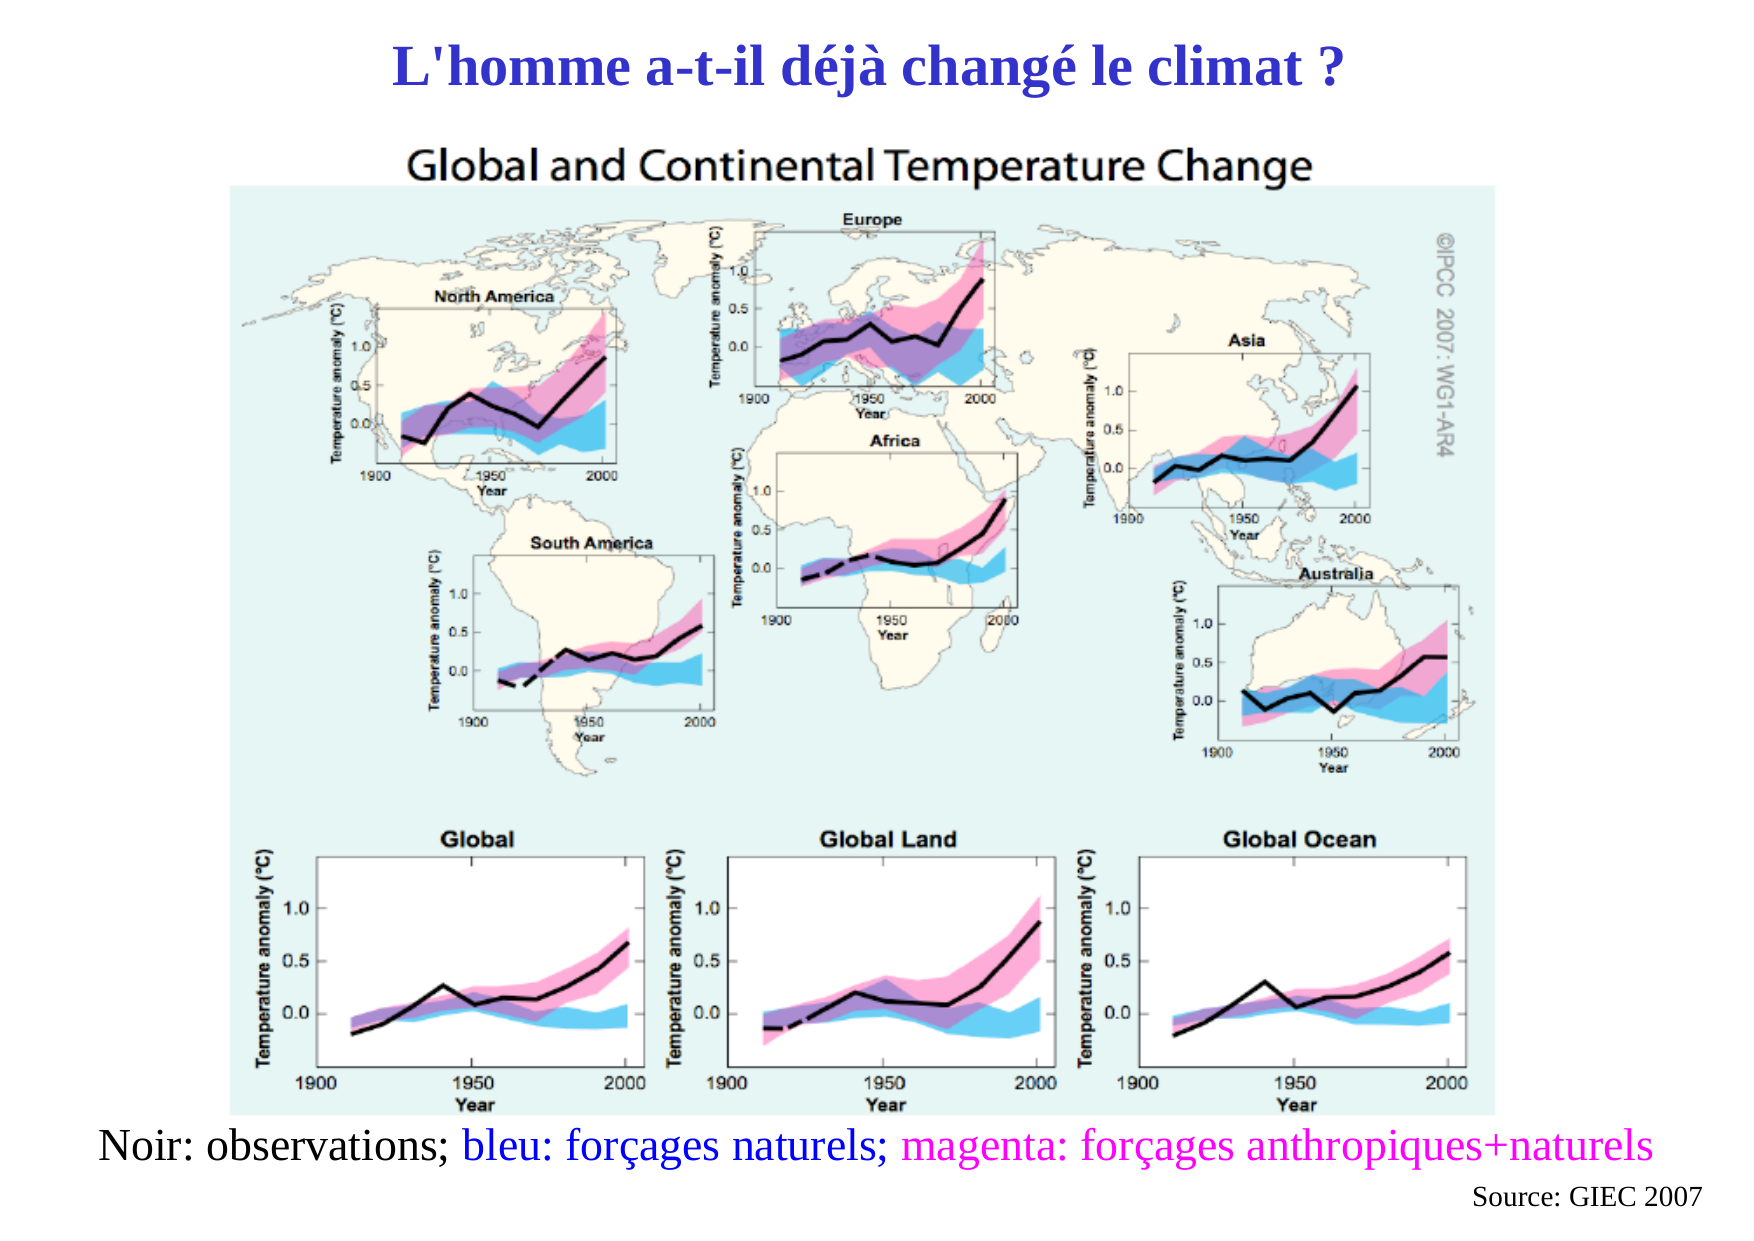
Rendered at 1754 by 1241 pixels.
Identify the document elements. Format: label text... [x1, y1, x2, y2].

text_box L'homme a-t-il déjà changé le climat ? [142, 28, 1597, 106]
picture [218, 130, 1509, 1119]
text_box Noir: observations; bleu: forçages naturels; magenta: forçages anthropiques+naturels [98, 1119, 1691, 1171]
text_box Source: GIEC 2007 [1219, 1174, 1719, 1221]
